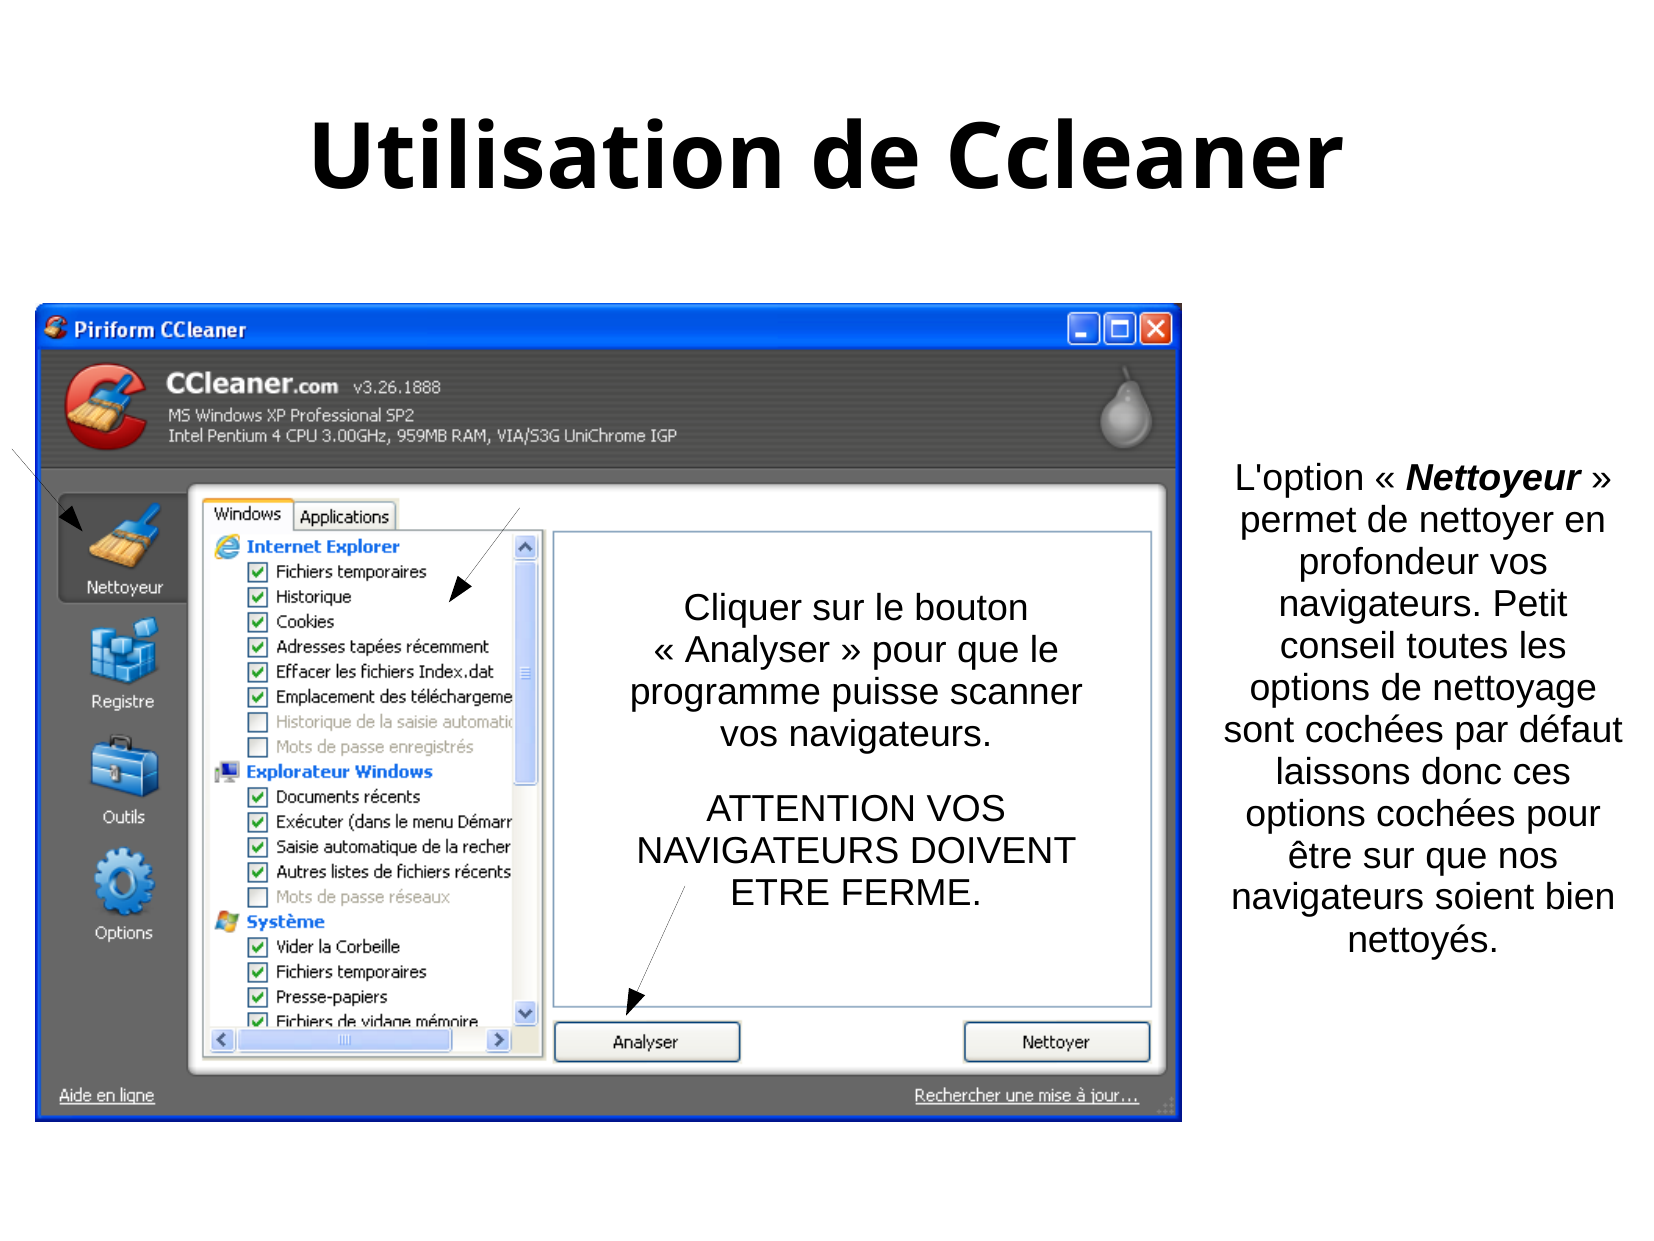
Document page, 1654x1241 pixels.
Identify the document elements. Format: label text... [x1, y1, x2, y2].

picture [35, 303, 1182, 1123]
text_box ATTENTION VOS NAVIGATEURS DOIVENT ETRE FERME. [590, 780, 1123, 922]
text_box L'option « Nettoyeur » permet de nettoyer en profondeur vos navigateurs. Petit conseil toutes les options de nettoyage sont cochées par défaut laissons donc ces options cochées pour être sur que nos navigateurs soient bien nettoyés. [1204, 448, 1642, 970]
text_box Cliquer sur le bouton « Analyser » pour que le programme puisse scanner vos navigateurs. [590, 578, 1123, 762]
title Utilisation de Ccleaner [82, 49, 1571, 257]
